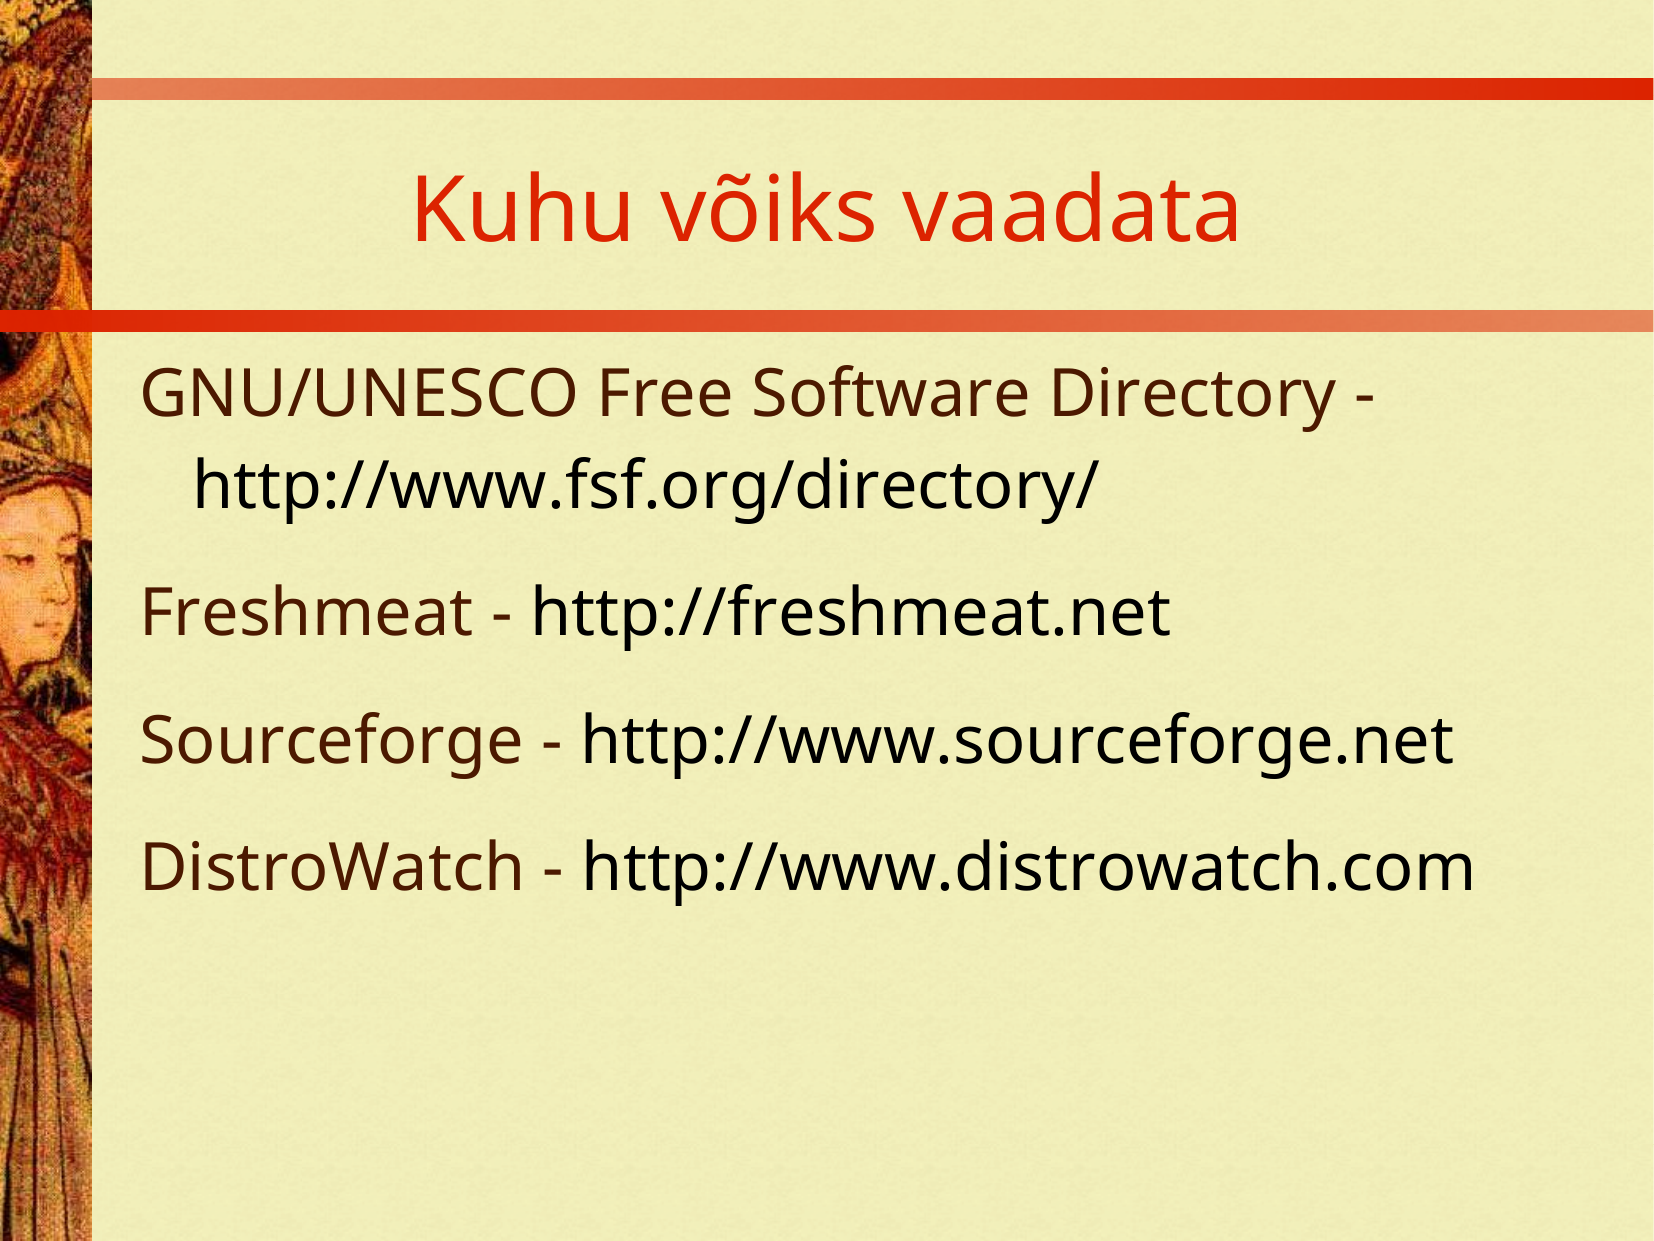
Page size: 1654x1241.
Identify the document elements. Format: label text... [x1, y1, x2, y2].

picture [0, 332, 1654, 1241]
picture [0, 0, 1654, 310]
list GNU/UNESCO Free Software Directory - http://www.fsf.org/directory/ Freshmeat - http://freshmeat.net Sourceforge - http://www.sourceforge.net DistroWatch - http://www.distrowatch.com [121, 344, 1534, 1127]
title Kuhu võiks vaadata [121, 102, 1534, 311]
